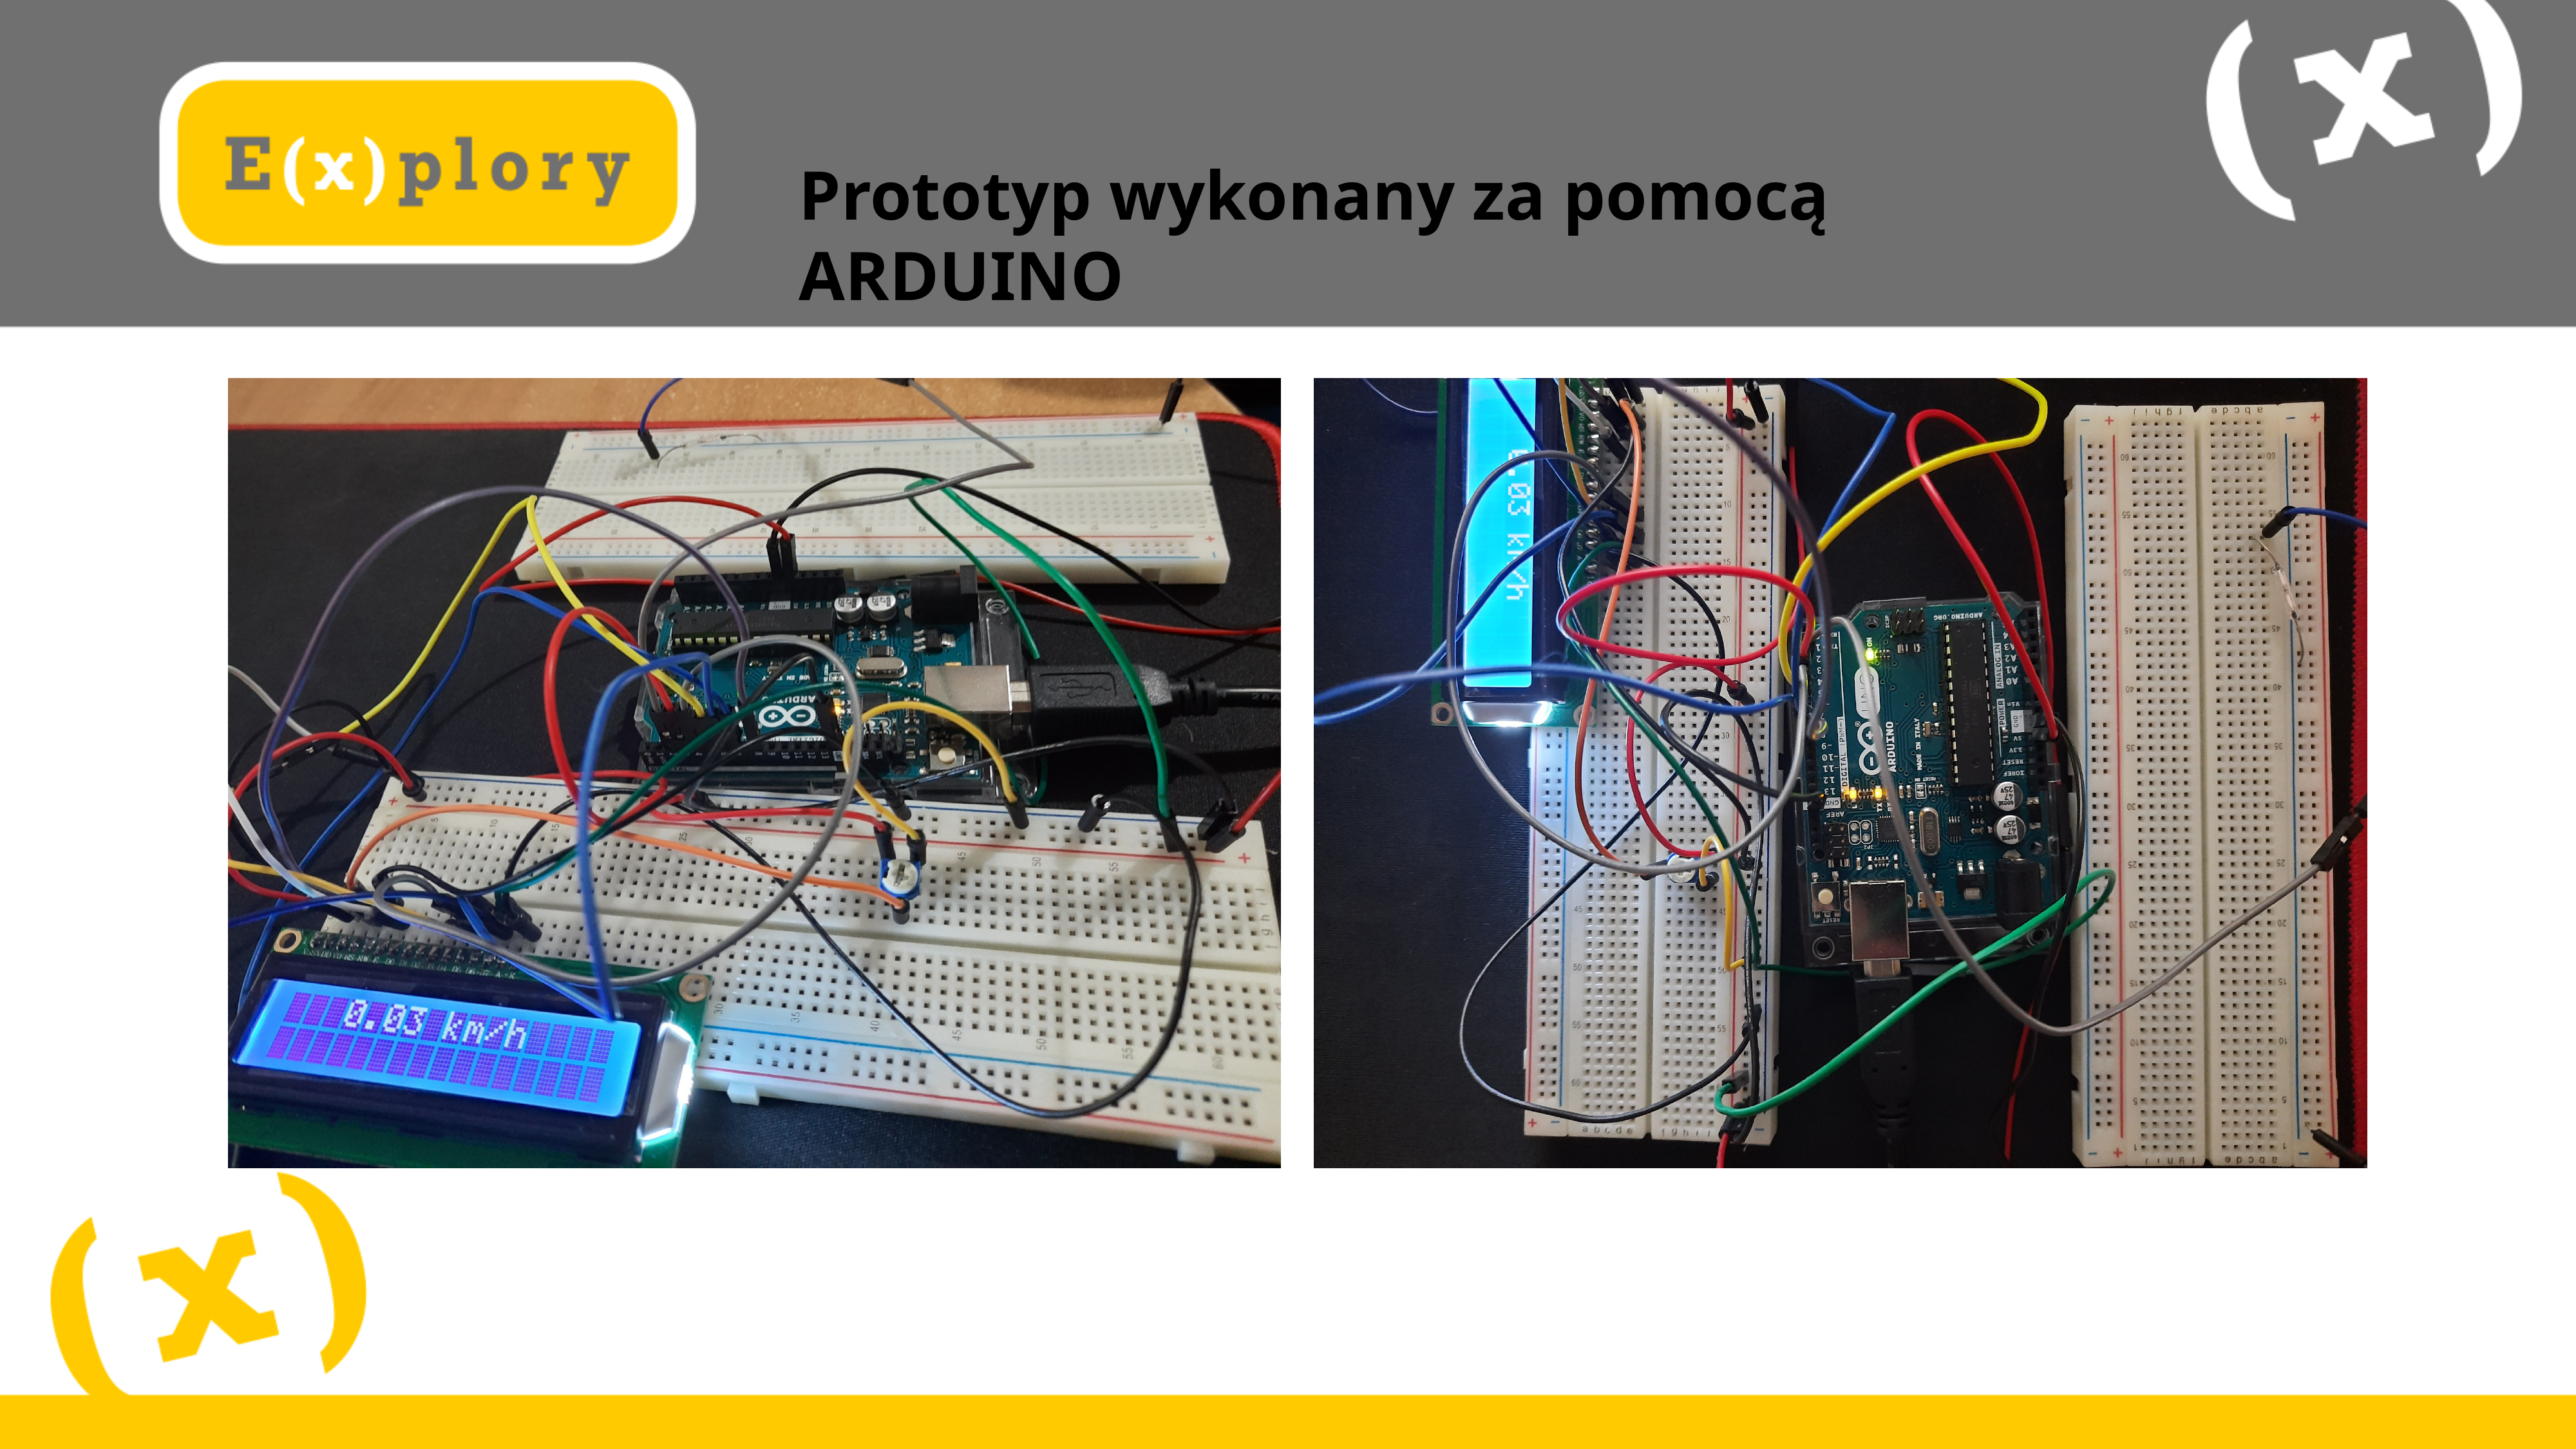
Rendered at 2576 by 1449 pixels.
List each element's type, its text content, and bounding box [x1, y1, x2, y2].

picture [0, 0, 2576, 1449]
text_box Prototyp wykonany za pomocą ARDUINO [789, 143, 2165, 324]
